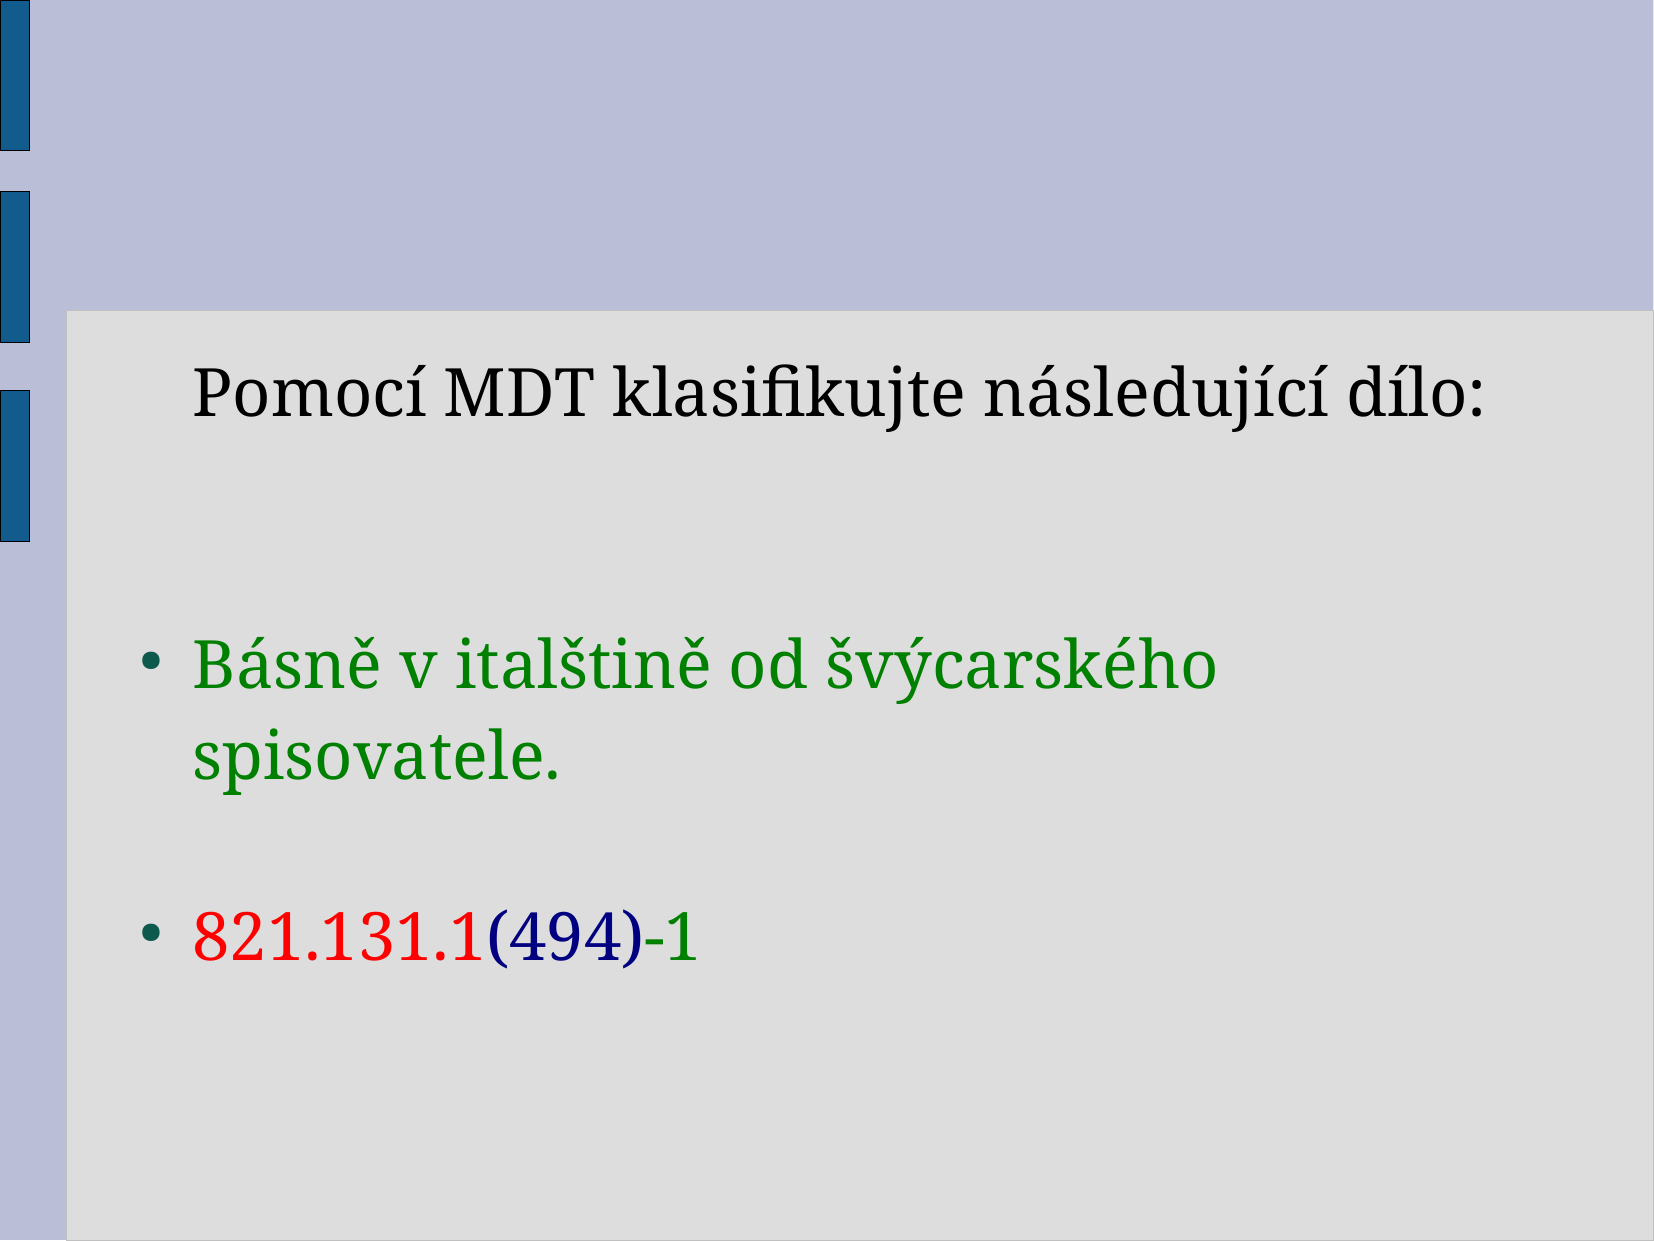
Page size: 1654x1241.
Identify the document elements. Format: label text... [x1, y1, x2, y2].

list Pomocí MDT klasifikujte následující dílo: Básně v italštině od švýcarského spisovatele. 821.131.1(494)-1 [121, 344, 1534, 1211]
